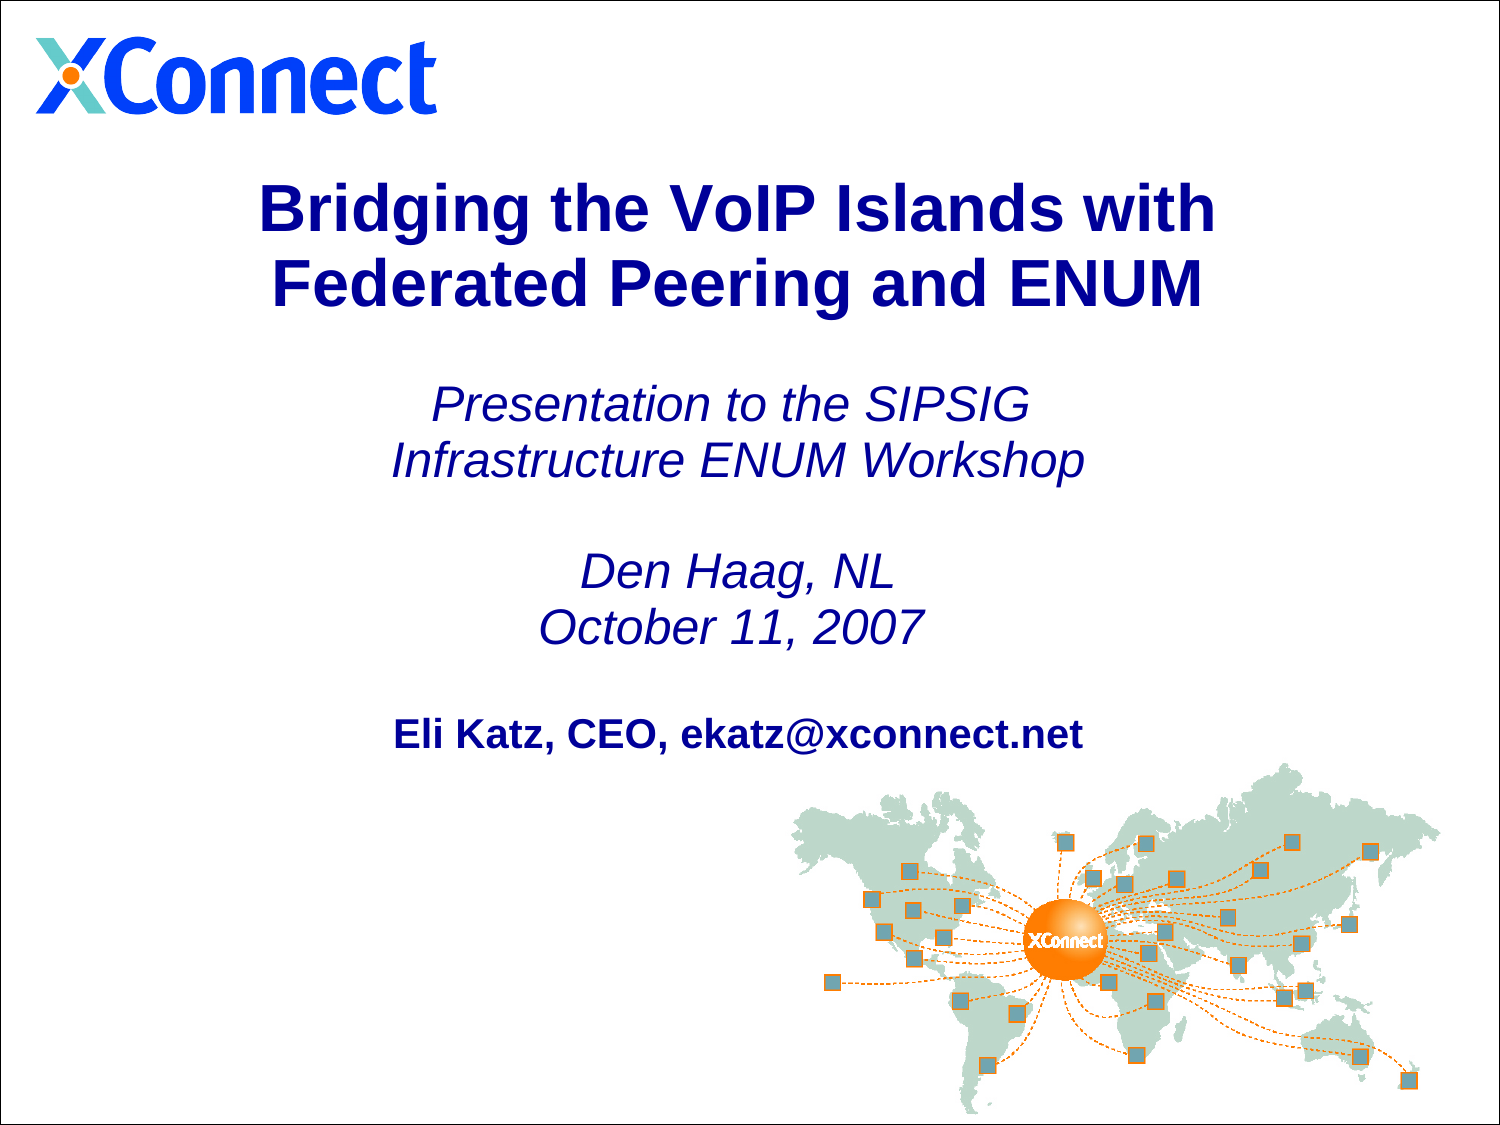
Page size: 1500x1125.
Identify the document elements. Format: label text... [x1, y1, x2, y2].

picture [785, 751, 1447, 1124]
text_box Bridging the VoIP Islands with Federated Peering and ENUM Presentation to the SIPSIG Infrastructure ENUM Workshop Den Haag, NL October 11, 2007 Eli Katz, CEO, ekatz@xconnect.net [112, 278, 1365, 575]
picture [29, 30, 443, 122]
text_box [0, 0, 1500, 1125]
